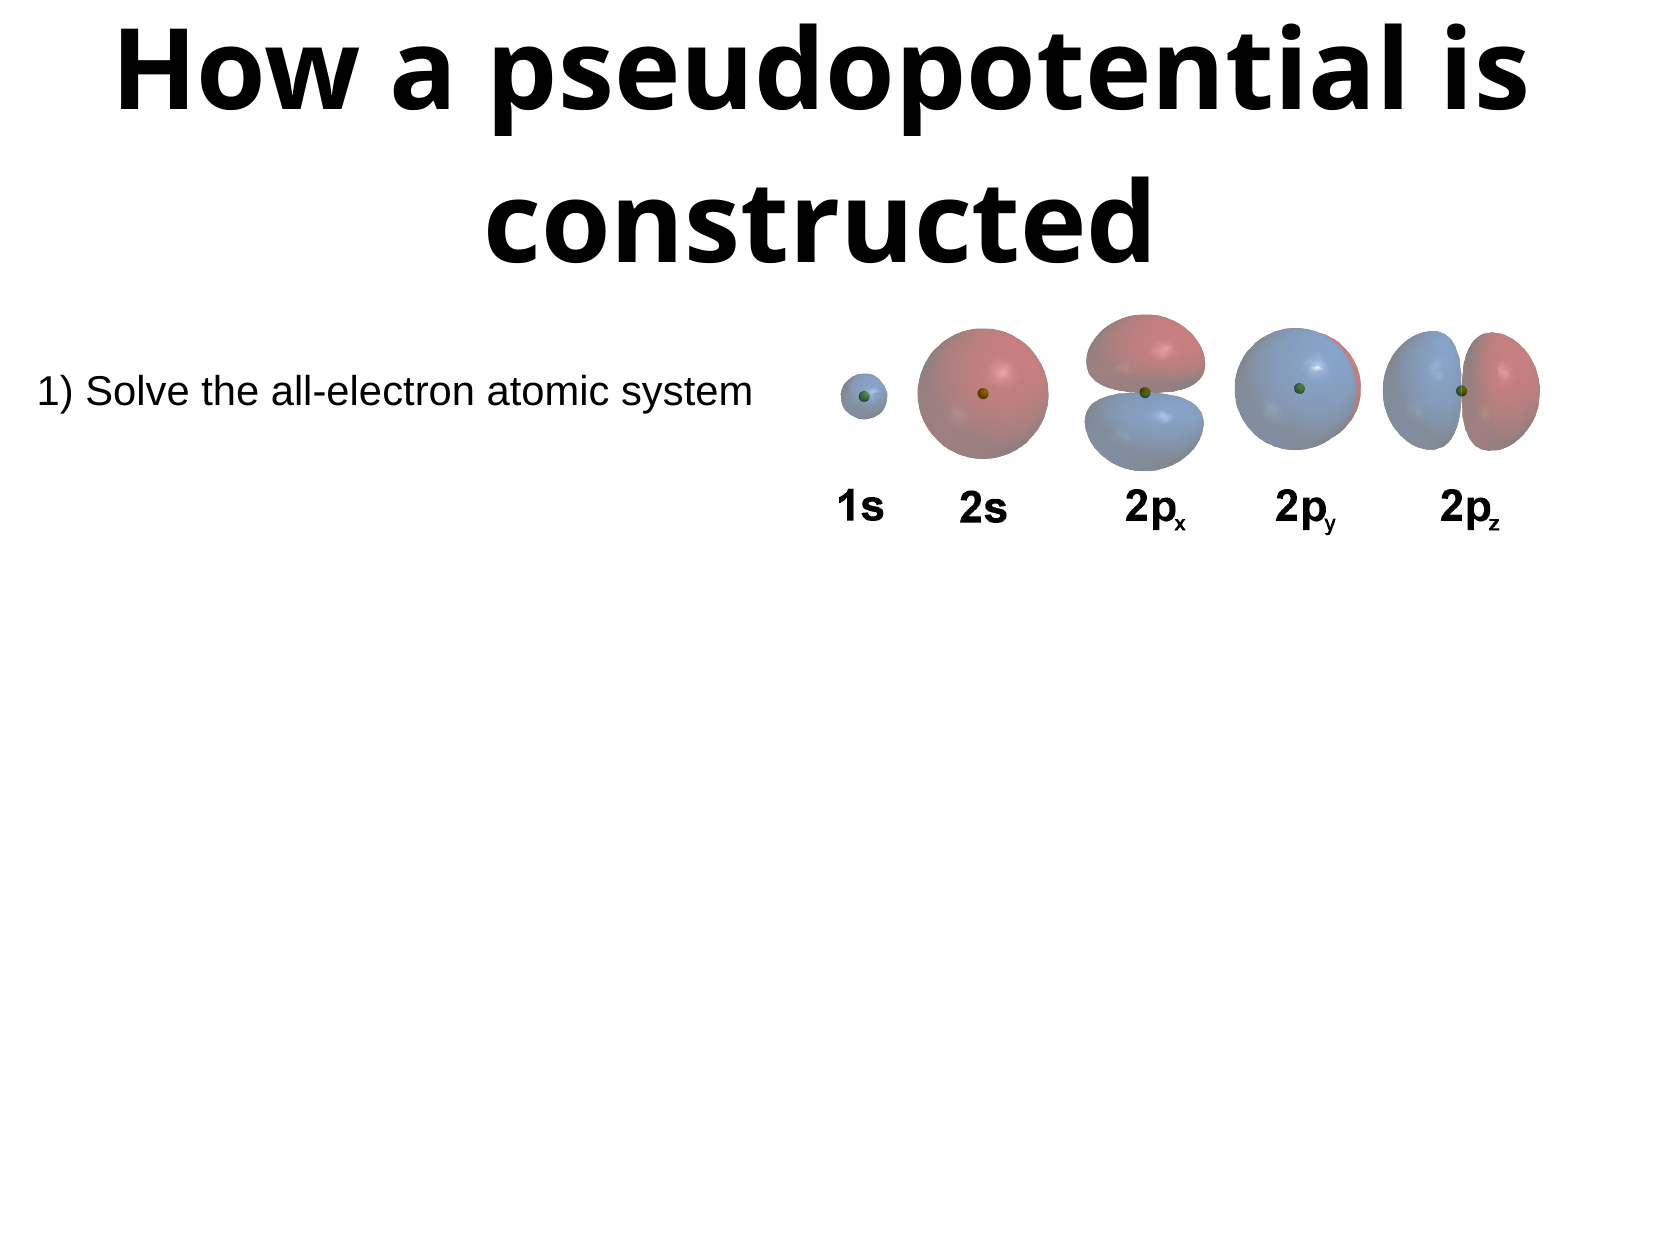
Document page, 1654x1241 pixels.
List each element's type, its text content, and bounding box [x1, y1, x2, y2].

title How a pseudopotential is constructed [30, 30, 1613, 256]
text_box 1) Solve the all-electron atomic system [10, 360, 841, 422]
picture [810, 292, 1570, 541]
